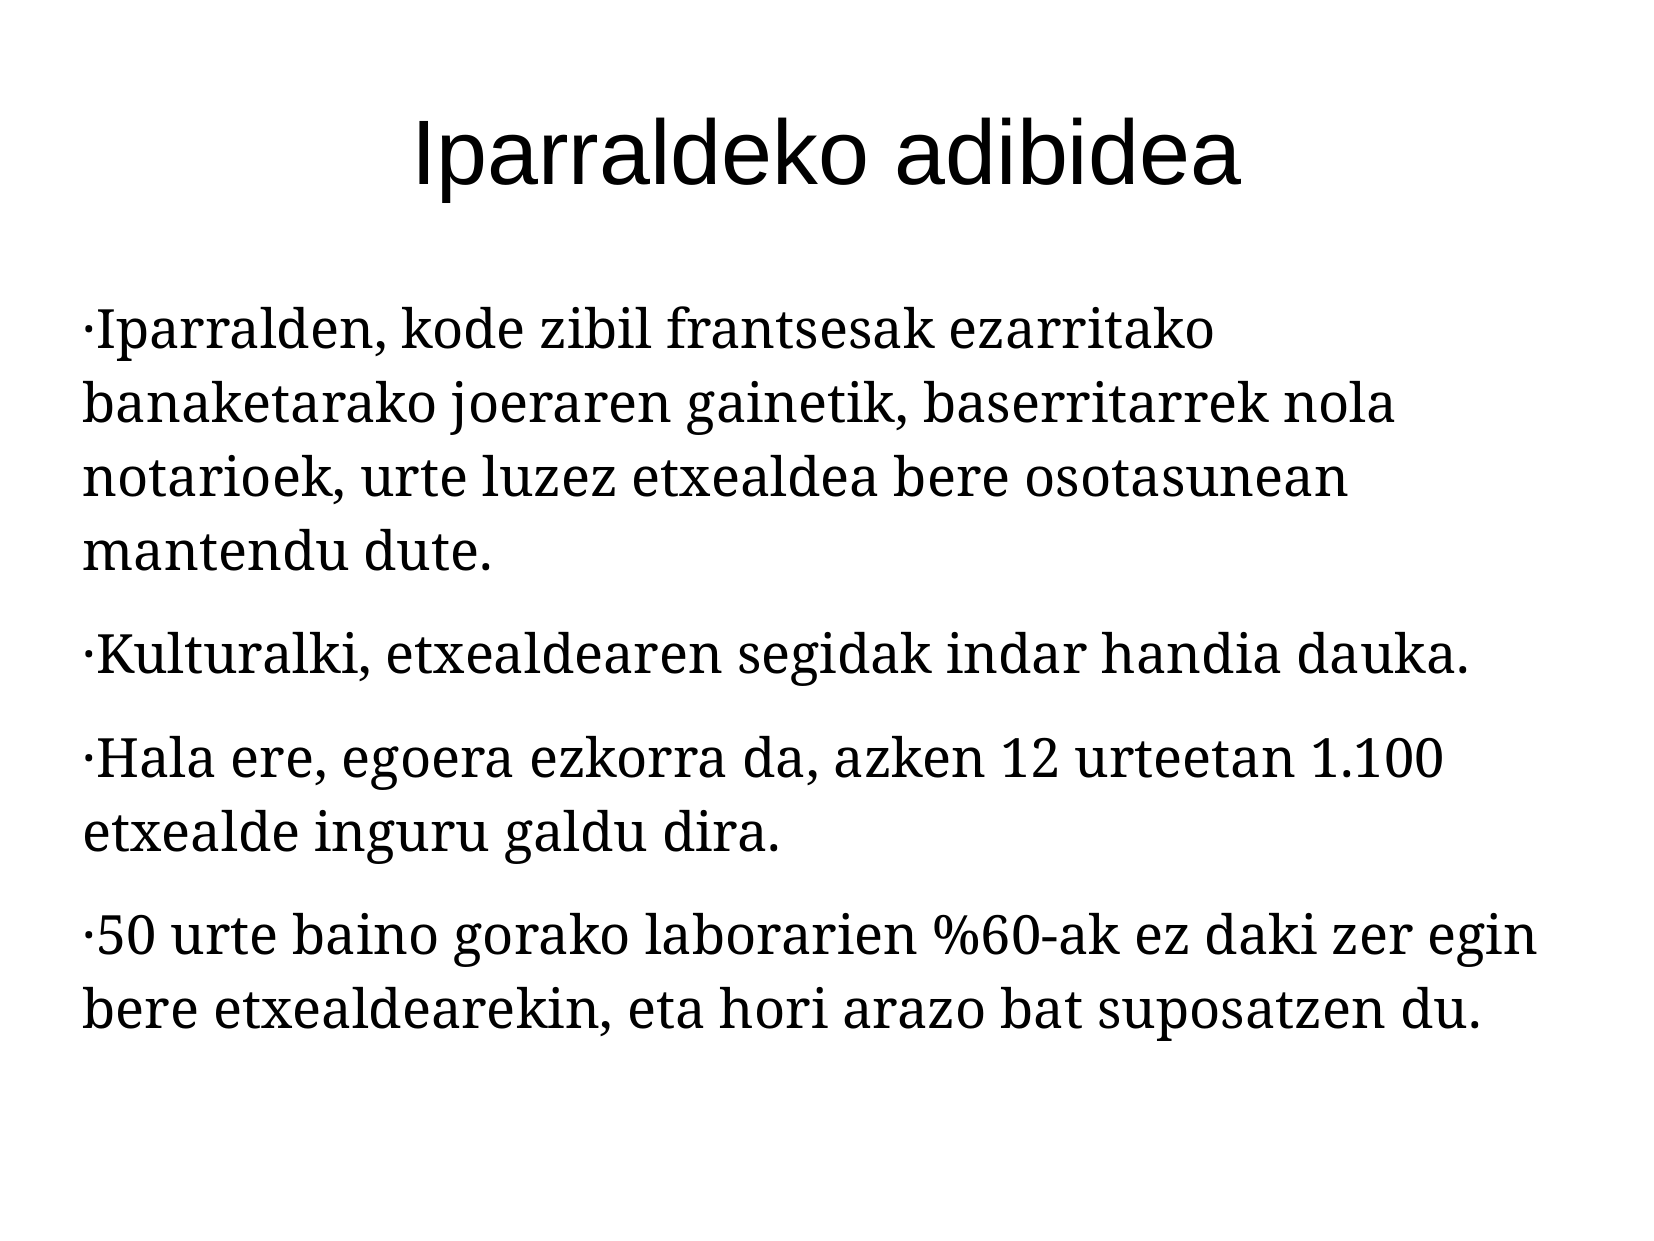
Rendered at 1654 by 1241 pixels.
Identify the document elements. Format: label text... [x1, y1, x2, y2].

list ·Iparralden, kode zibil frantsesak ezarritako banaketarako joeraren gainetik, baserritarrek nola notarioek, urte luzez etxealdea bere osotasunean mantendu dute. ·Kulturalki, etxealdearen segidak indar handia dauka. ·Hala ere, egoera ezkorra da, azken 12 urteetan 1.100 etxealde inguru galdu dira. ·50 urte baino gorako laborarien %60-ak ez daki zer egin bere etxealdearekin, eta hori arazo bat suposatzen du. [82, 290, 1571, 1109]
title Iparraldeko adibidea [82, 49, 1571, 257]
